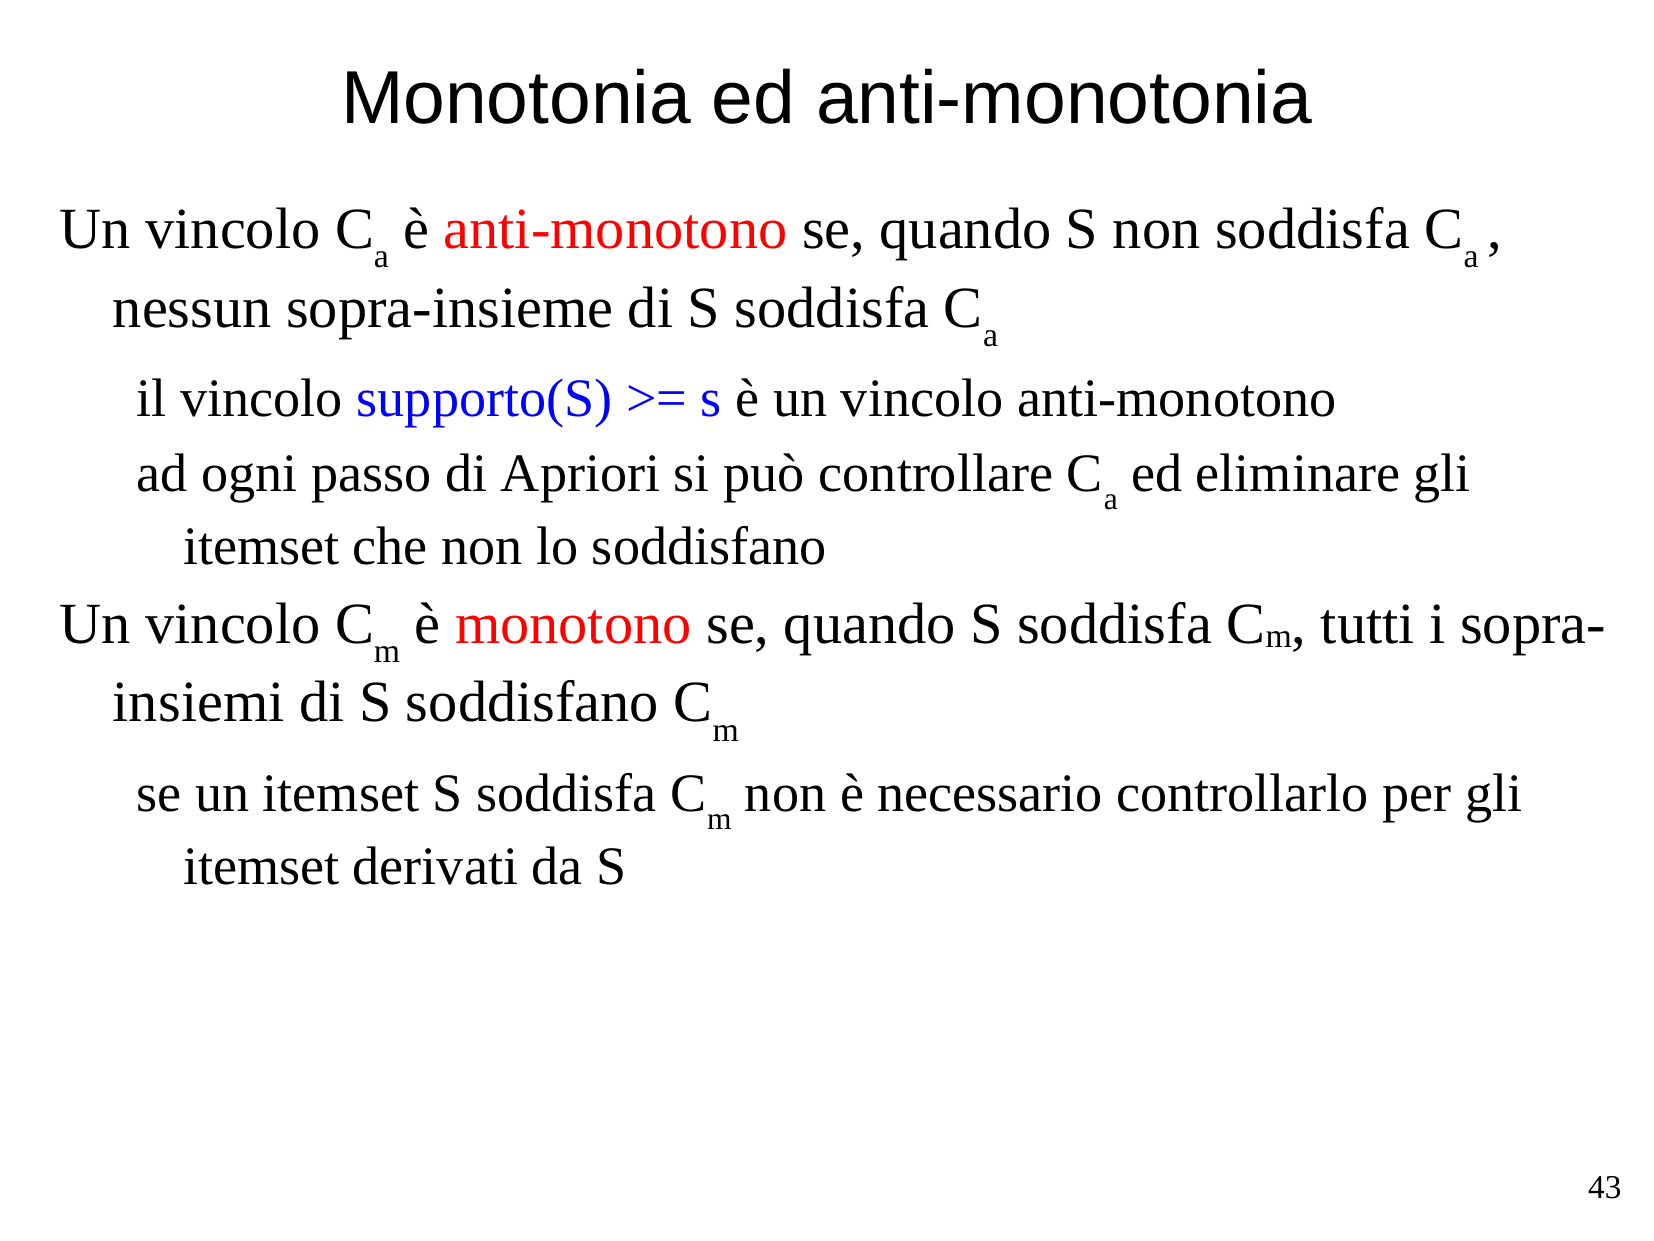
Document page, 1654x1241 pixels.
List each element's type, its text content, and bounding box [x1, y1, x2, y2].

list Un vincolo Ca è anti-monotono se, quando S non soddisfa Ca , nessun sopra-insieme di S soddisfa Ca il vincolo supporto(S) >= s è un vincolo anti-monotono ad ogni passo di Apriori si può controllare Ca ed eliminare gli itemset che non lo soddisfano Un vincolo Cm è monotono se, quando S soddisfa Cm, tutti i sopra-insiemi di S soddisfano Cm se un itemset S soddisfa Cm non è necessario controllarlo per gli itemset derivati da S [42, 196, 1612, 1187]
title Monotonia ed anti-monotonia [37, 30, 1617, 166]
